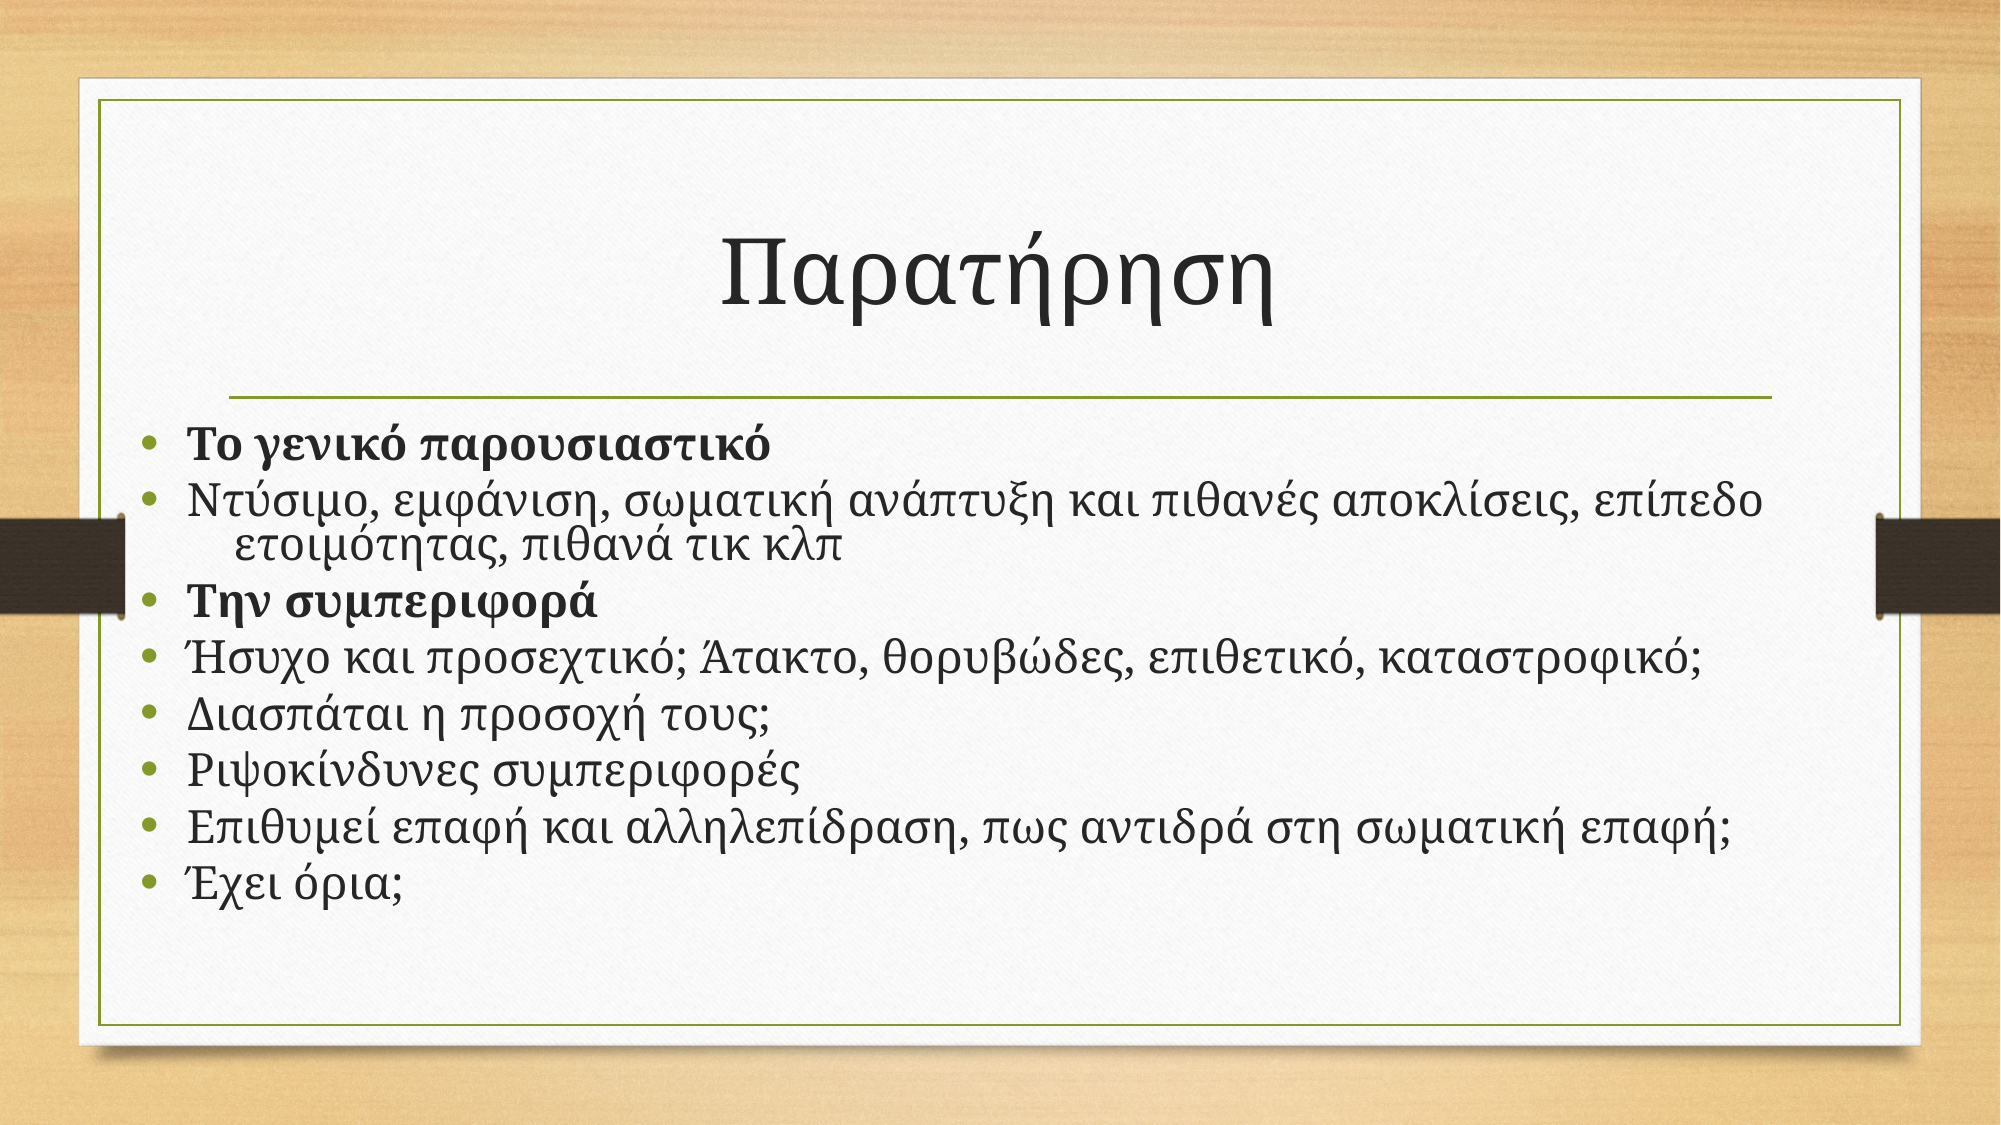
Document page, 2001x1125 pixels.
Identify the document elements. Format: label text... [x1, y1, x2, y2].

list Το γενικό παρουσιαστικό Ντύσιμο, εμφάνιση, σωματική ανάπτυξη και πιθανές αποκλίσεις, επίπεδο ετοιμότητας, πιθανά τικ κλπ Την συμπεριφορά Ήσυχο και προσεχτικό; Άτακτο, θορυβώδες, επιθετικό, καταστροφικό; Διασπάται η προσοχή τους; Ριψοκίνδυνες συμπεριφορές Επιθυμεί επαφή και αλληλεπίδραση, πως αντιδρά στη σωματική επαφή; Έχει όρια; [125, 417, 1892, 1026]
title Παρατήρηση [212, 161, 1788, 376]
